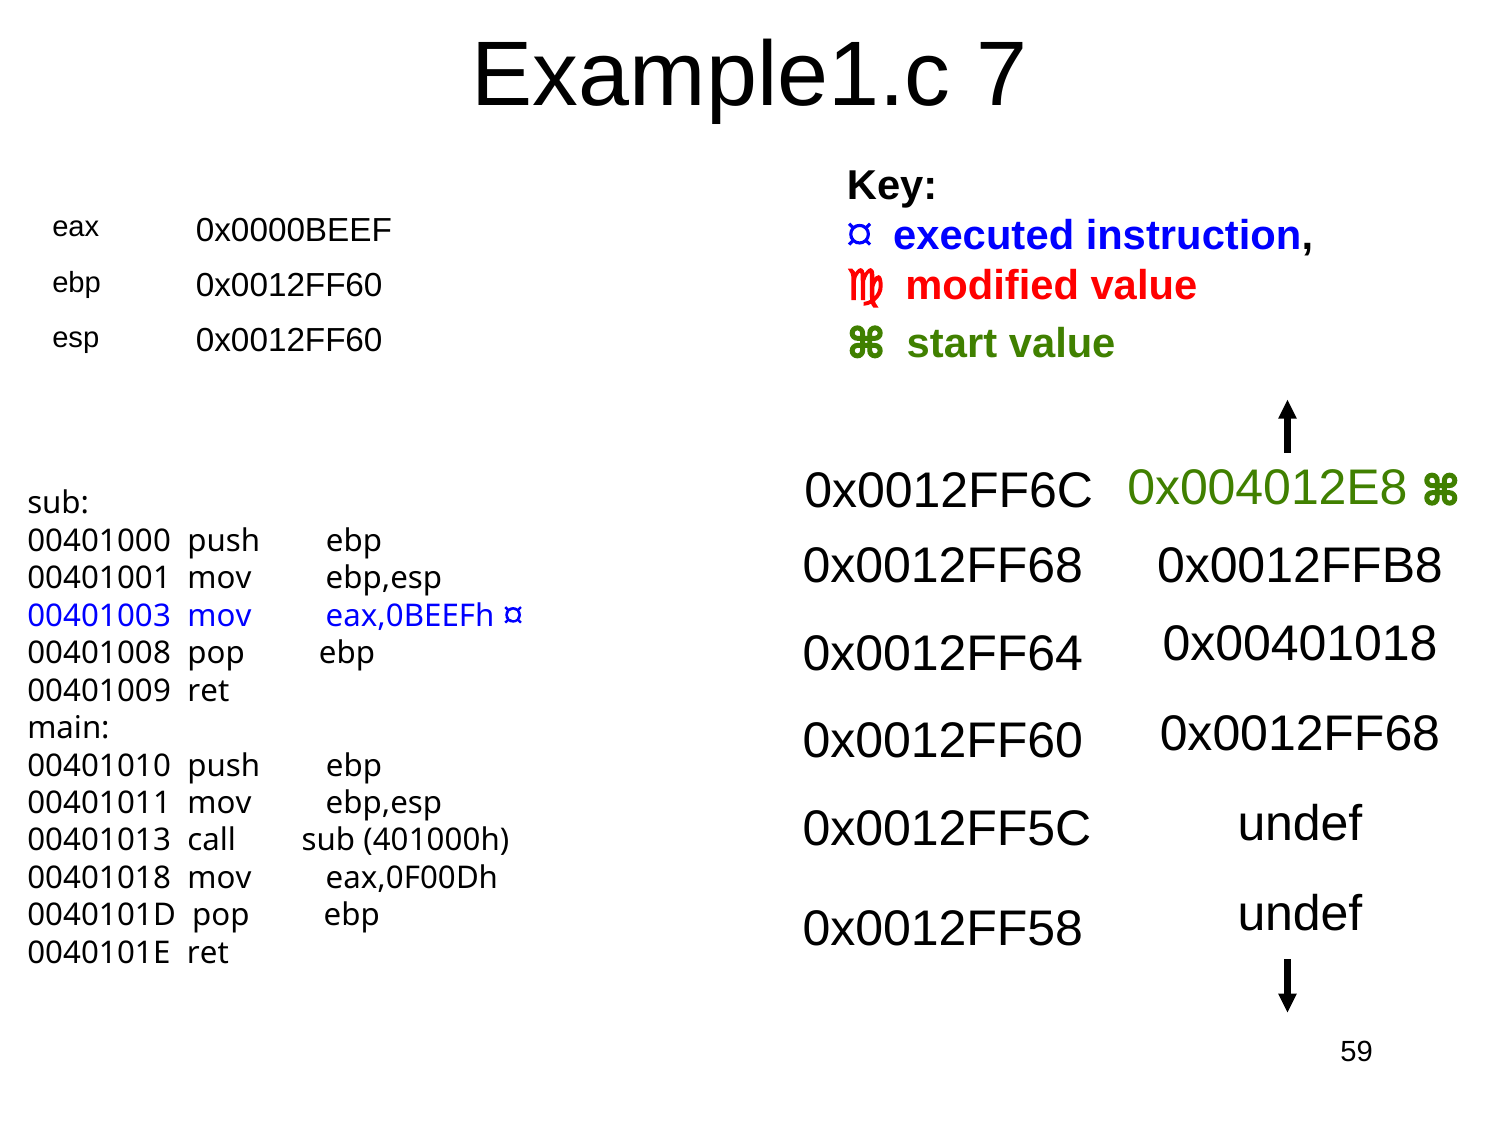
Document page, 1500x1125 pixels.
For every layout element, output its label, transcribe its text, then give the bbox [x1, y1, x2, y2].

text_box 0x0012FF68 [787, 524, 1098, 601]
text_box <number> [1074, 1025, 1388, 1101]
table_header 0x0000BEEF [181, 200, 525, 255]
table_cell 0x0012FF60 [181, 311, 525, 366]
table_cell undef [1112, 872, 1487, 962]
table_cell 0x0012FF60 [181, 255, 525, 311]
table_cell 0x0012FF68 [1112, 692, 1487, 783]
text_box 0x0012FF64 [787, 612, 1098, 688]
table_cell 0x00401018 [1112, 603, 1487, 692]
table_cell ebp [38, 255, 181, 311]
table_cell esp [38, 311, 181, 366]
table_header 0x004012E8  [1112, 447, 1487, 525]
text_box 0x0012FF6C [789, 449, 1108, 526]
text_box 0x0012FF58 [787, 887, 1098, 963]
text_box sub: 00401000 push ebp 00401001 mov ebp,esp 00401003 mov eax,0BEEFh  00401008 pop ebp 00401009 ret main: 00401010 push ebp 00401011 mov ebp,esp 00401013 call sub (401000h) 00401018 mov eax,0F00Dh 0040101D pop ebp 0040101E ret [12, 474, 775, 1101]
text_box 0x0012FF60 [787, 699, 1098, 776]
title Example1.c 7 [112, 0, 1388, 163]
text_box Key: executed instruction, modified value start value [832, 149, 1340, 376]
table_cell undef [1112, 783, 1487, 872]
table_header eax [38, 200, 181, 255]
text_box 0x0012FF5C [787, 787, 1107, 863]
table_header 0x0012FFB8 [1112, 525, 1487, 603]
